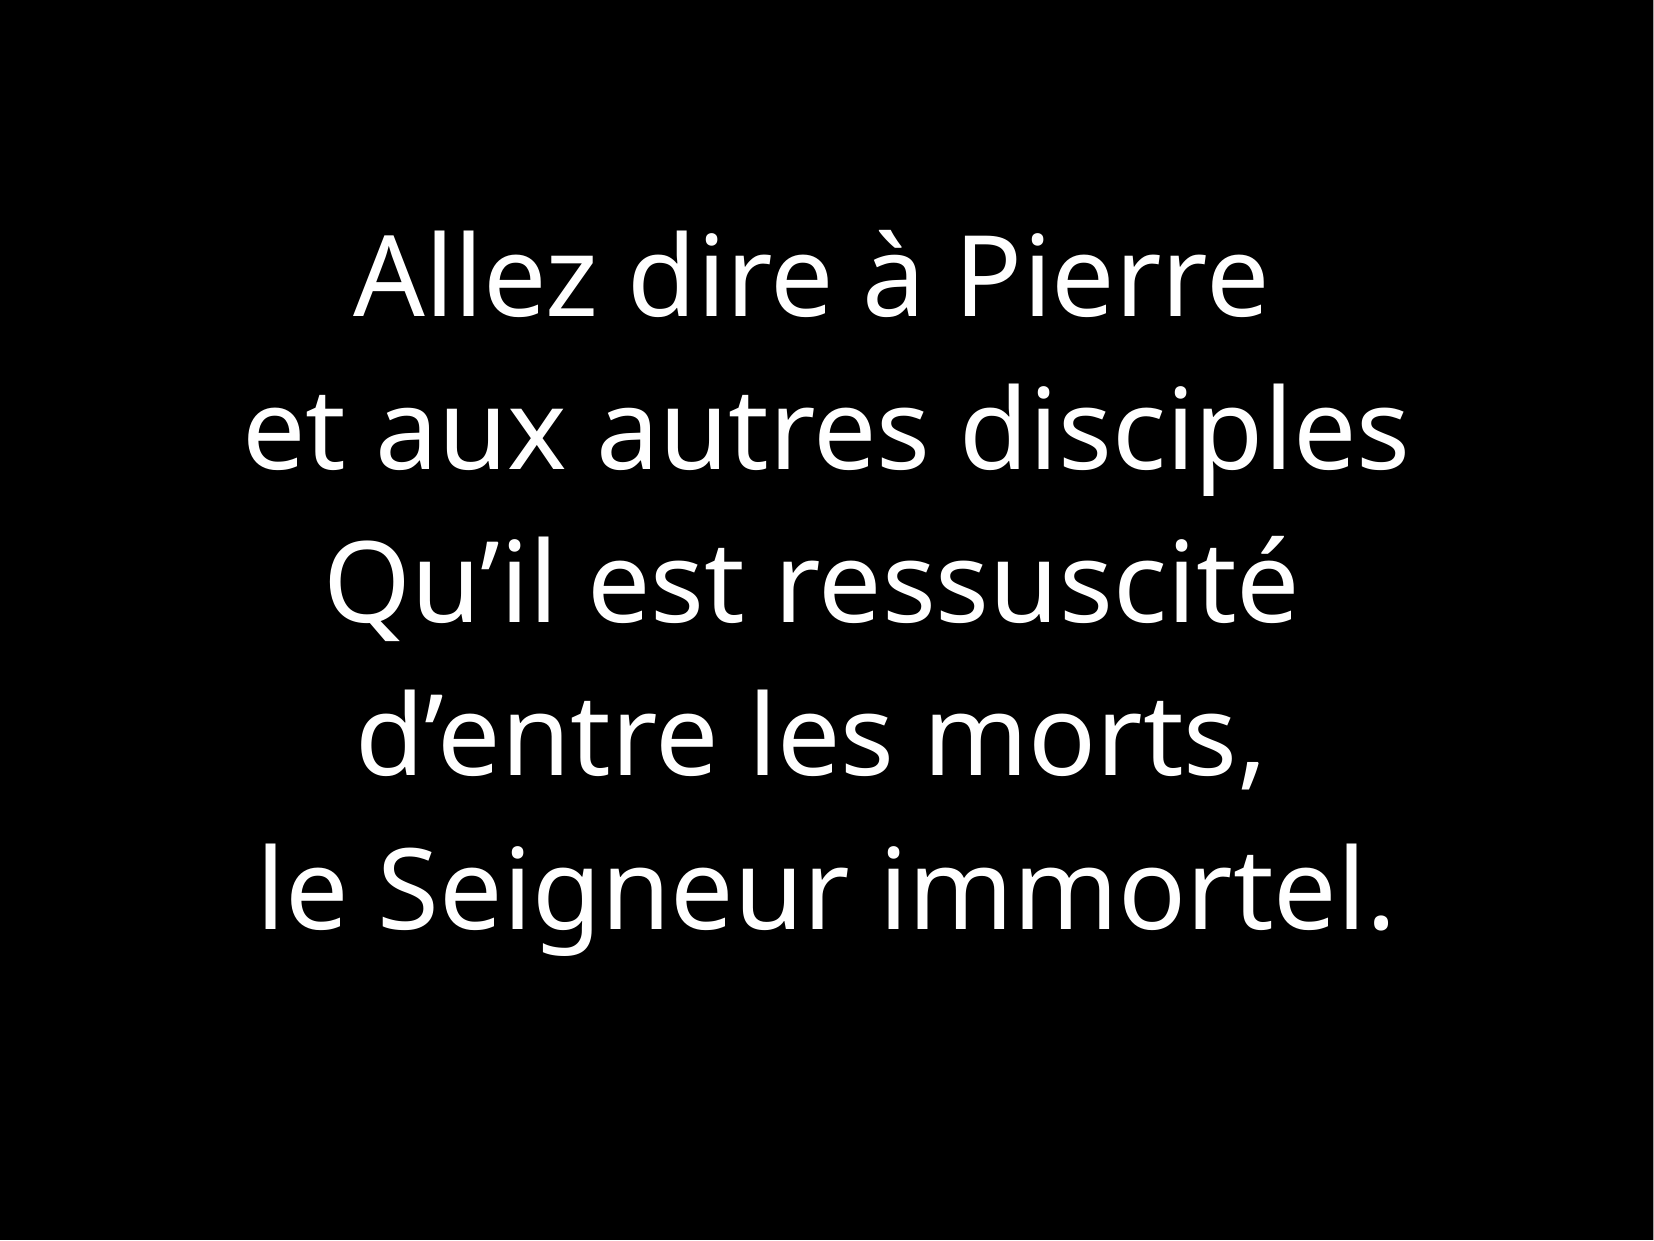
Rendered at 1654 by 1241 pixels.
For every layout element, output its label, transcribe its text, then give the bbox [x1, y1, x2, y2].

subtitle Allez dire à Pierre et aux autres disciples Qu’il est ressuscité d’entre les morts, le Seigneur immortel. [82, 49, 1571, 1109]
